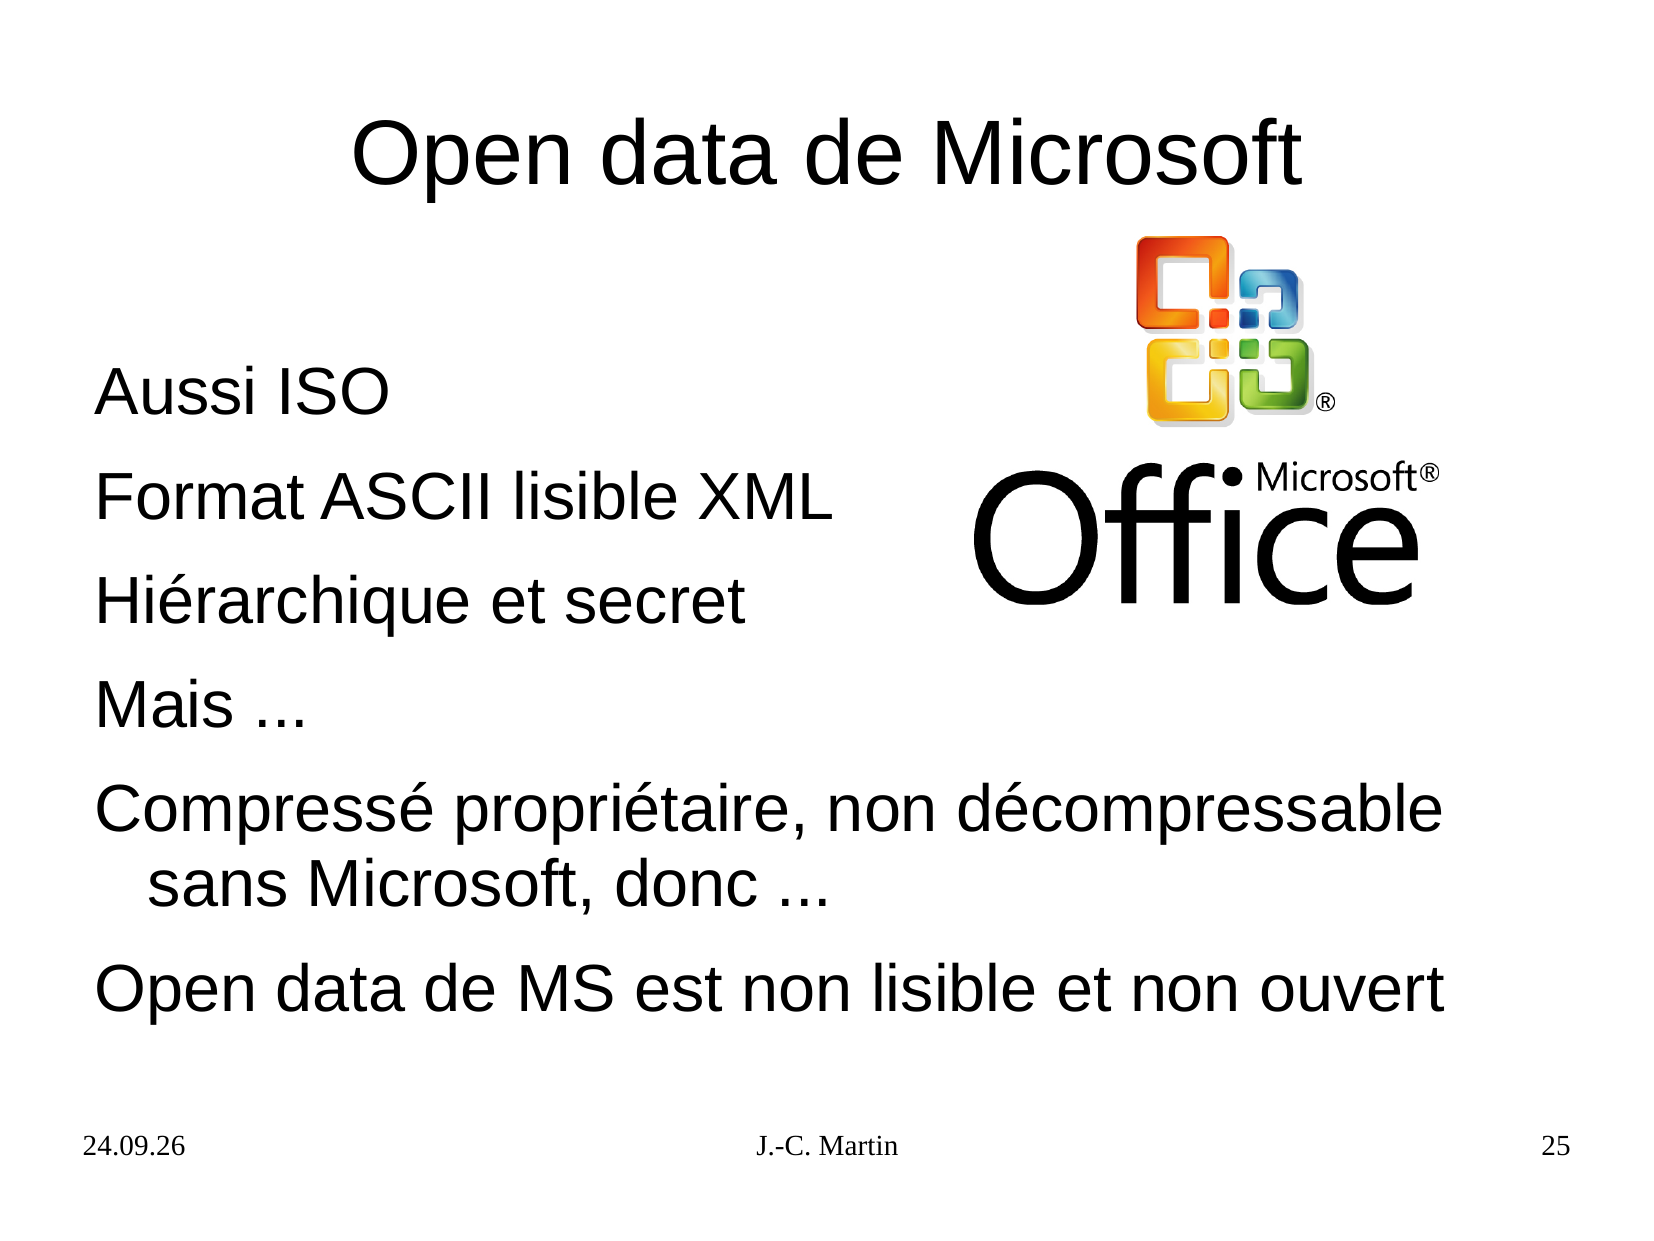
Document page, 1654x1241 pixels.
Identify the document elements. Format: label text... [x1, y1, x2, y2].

picture [974, 236, 1439, 605]
title Open data de Microsoft [82, 49, 1571, 257]
list Aussi ISO Format ASCII lisible XML Hiérarchique et secret Mais ... Compressé propriétaire, non décompressable sans Microsoft, donc ... Open data de MS est non lisible et non ouvert [76, 354, 1565, 1026]
